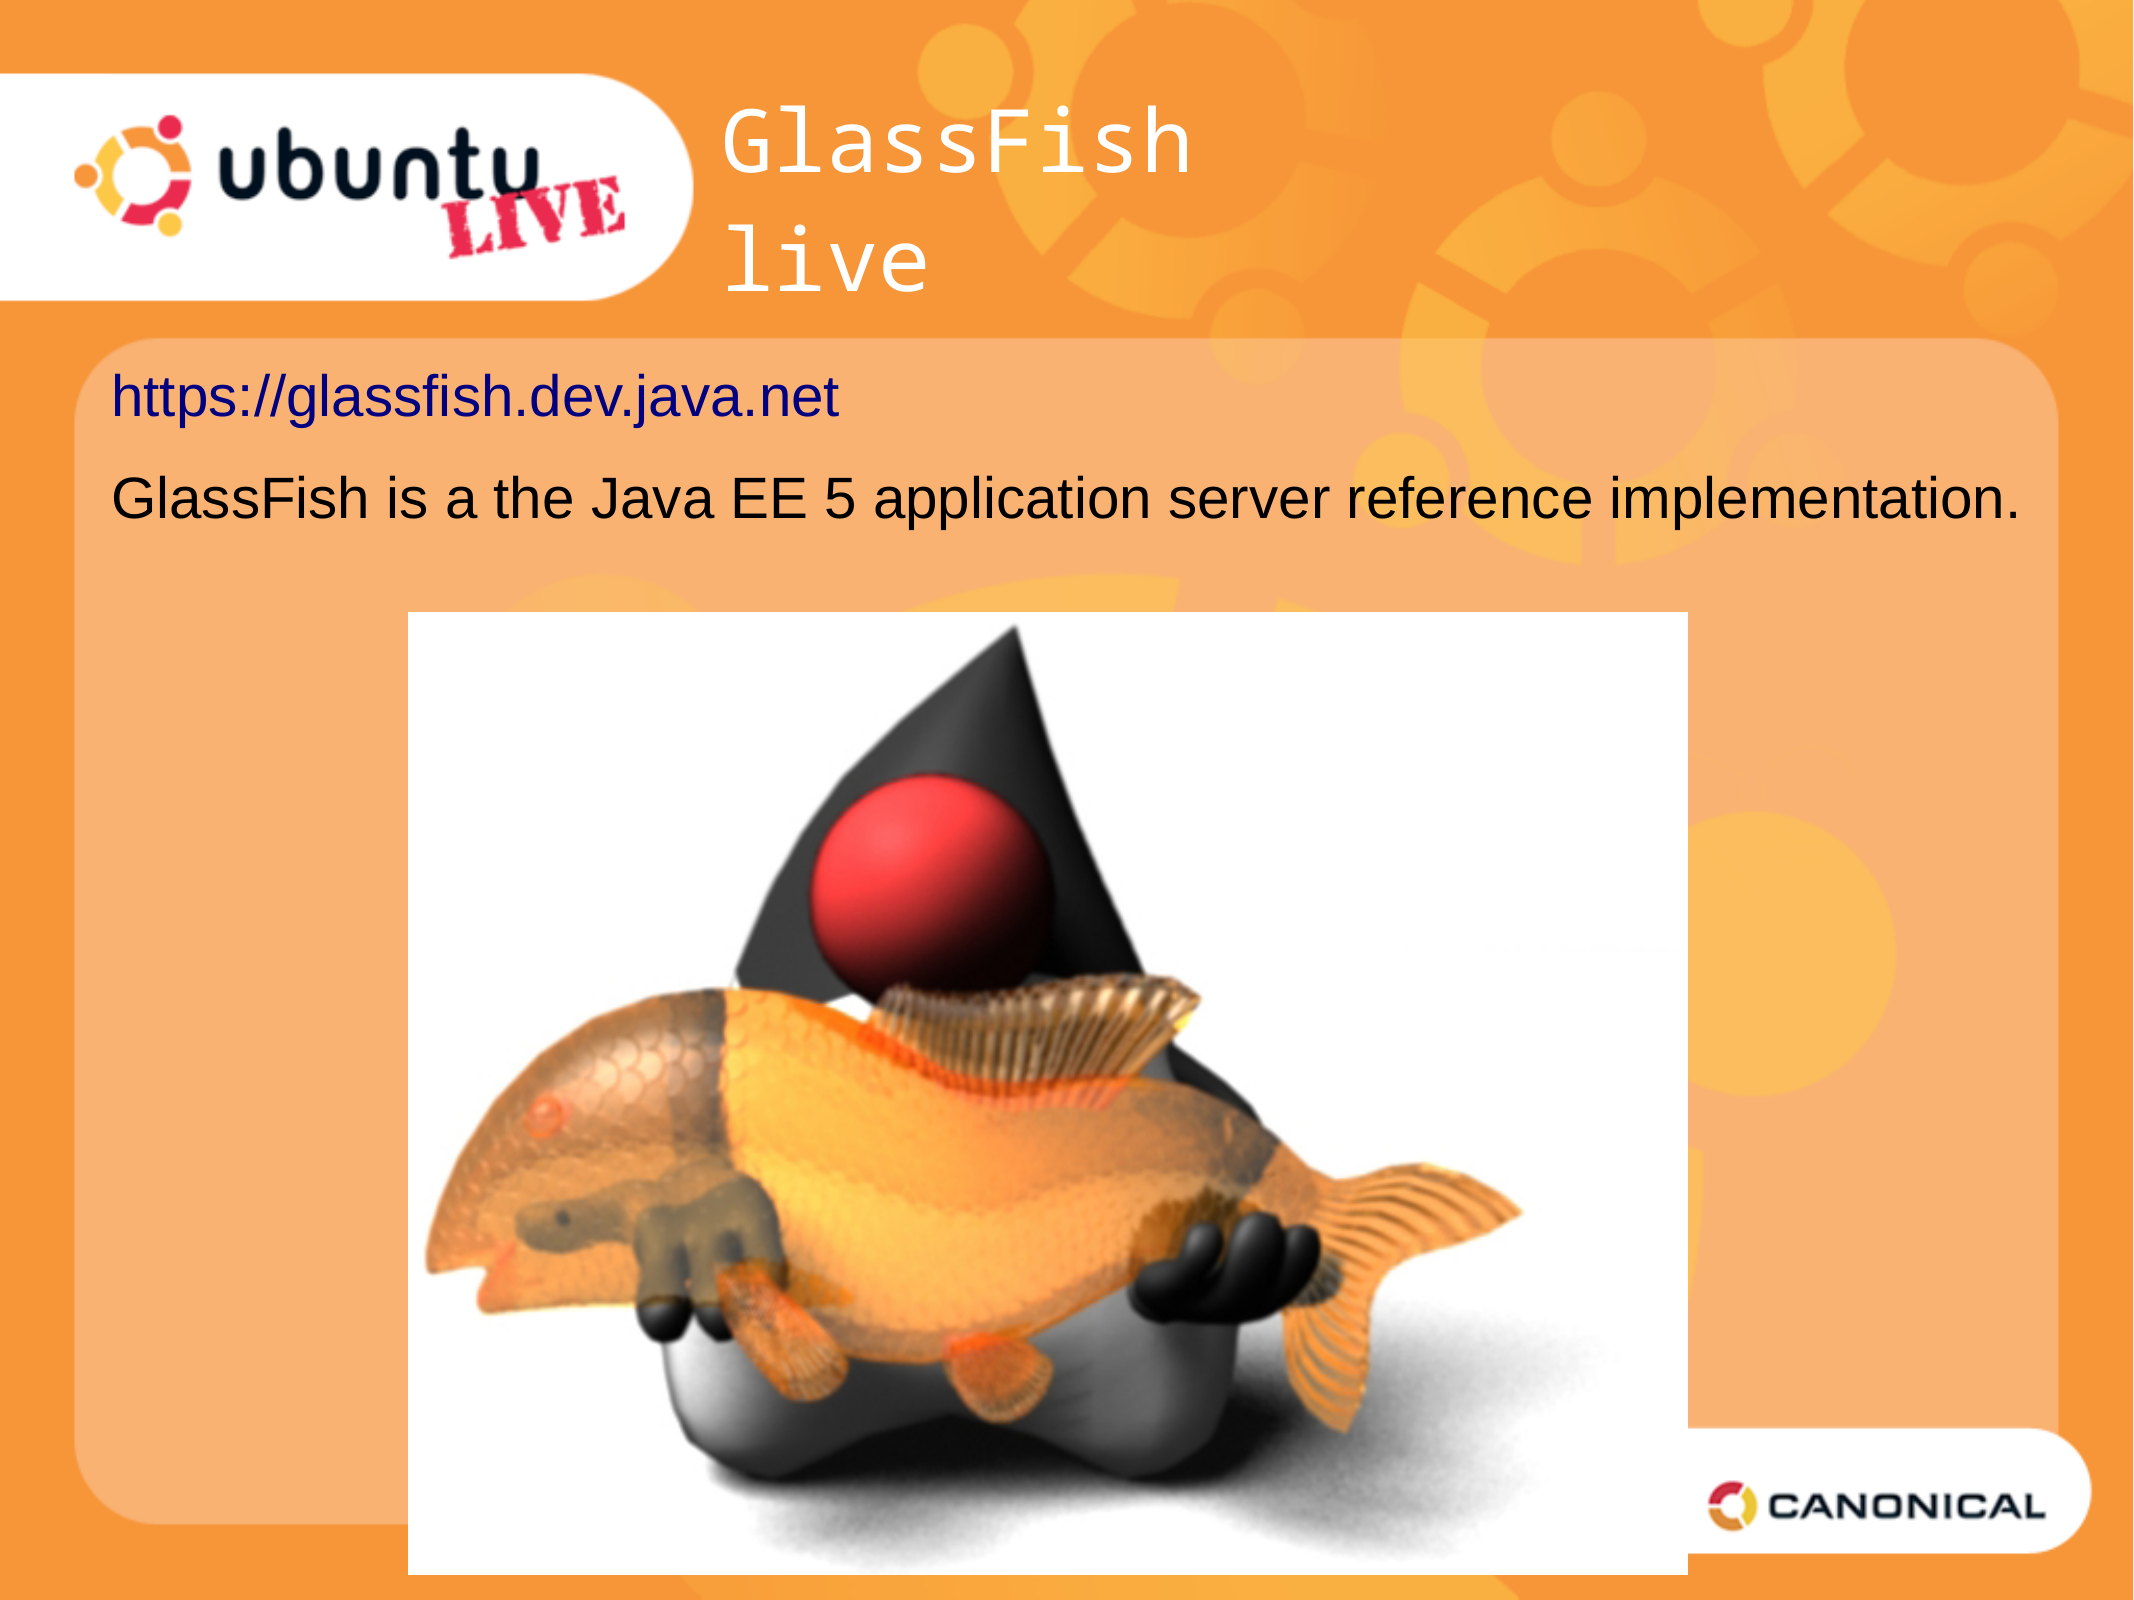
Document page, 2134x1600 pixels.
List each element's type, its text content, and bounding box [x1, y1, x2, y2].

picture [0, 0, 2134, 1600]
title GlassFish live [716, 75, 2134, 322]
list https://glassfish.dev.java.net GlassFish is a the Java EE 5 application server reference implementation. [66, 375, 2026, 1388]
